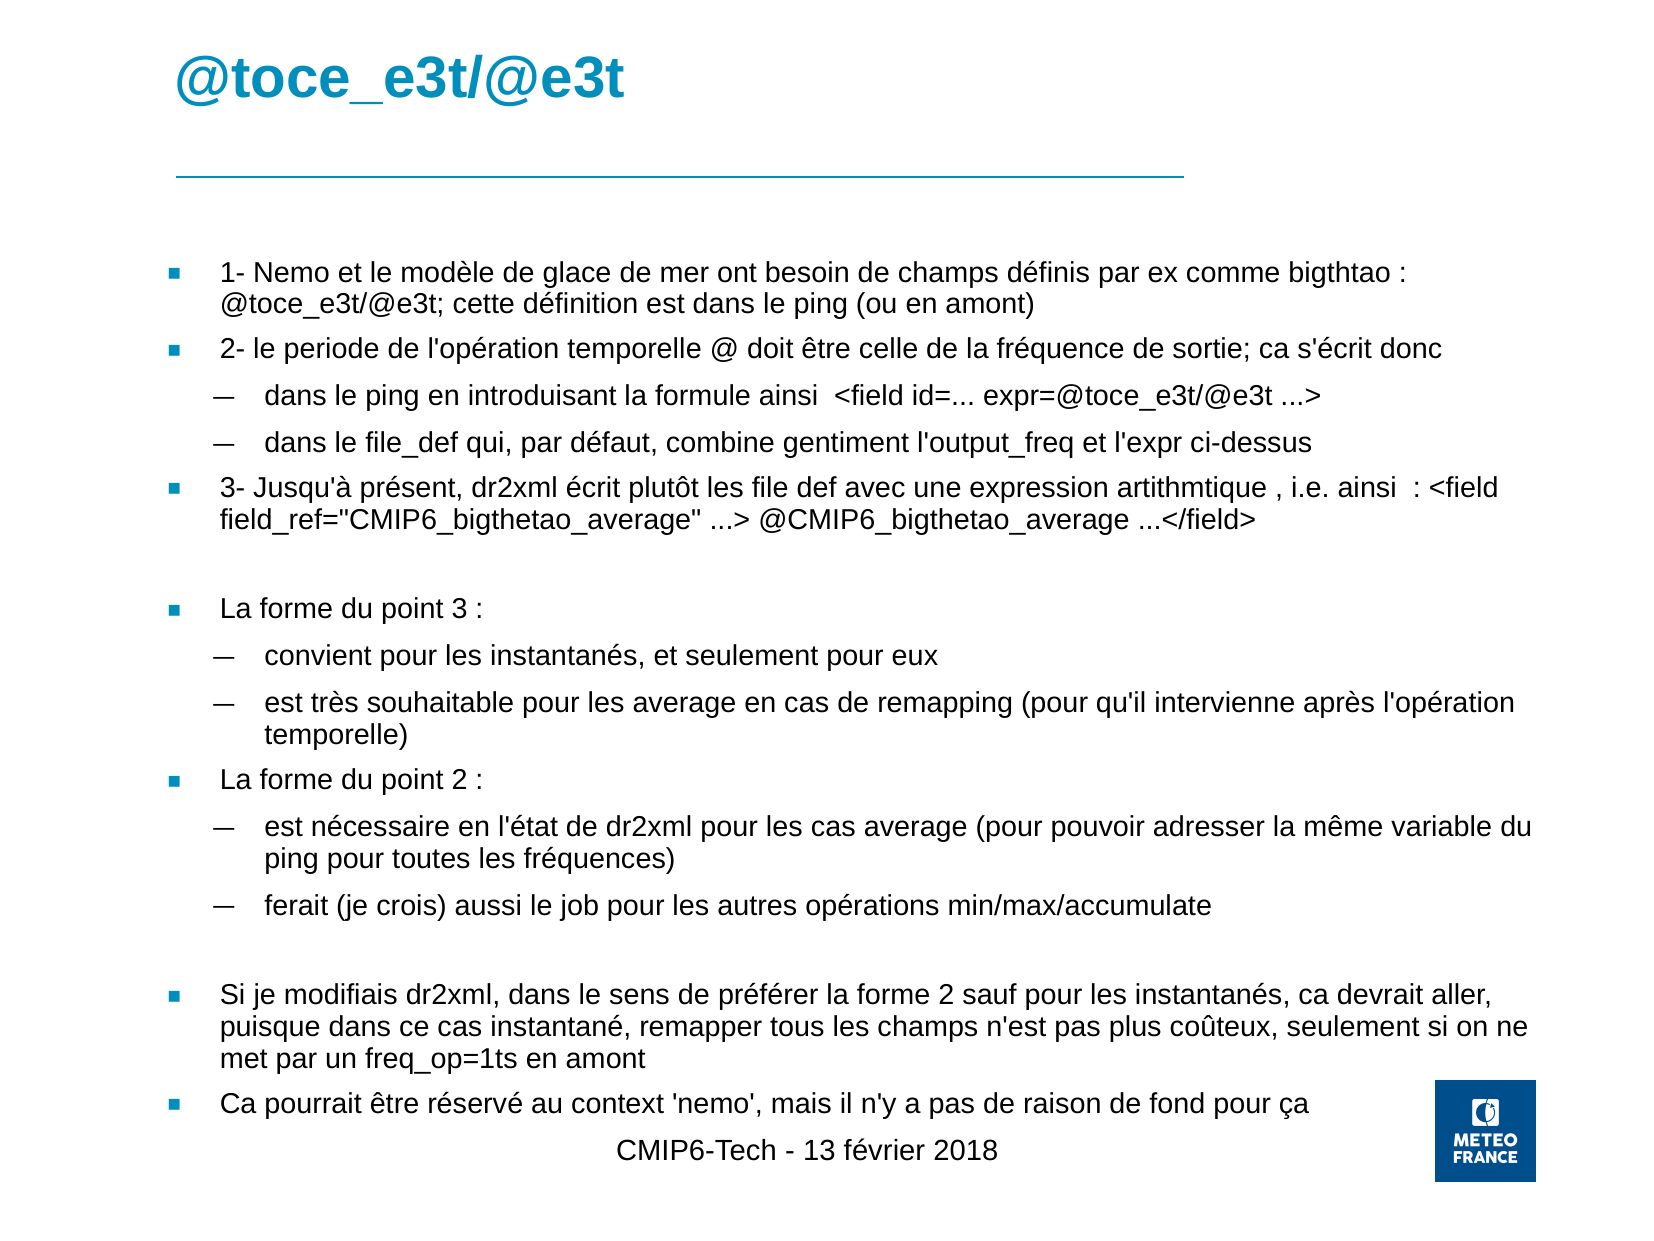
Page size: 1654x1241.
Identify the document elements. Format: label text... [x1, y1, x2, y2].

list 1- Nemo et le modèle de glace de mer ont besoin de champs définis par ex comme bigthtao : @toce_e3t/@e3t; cette définition est dans le ping (ou en amont) 2- le periode de l'opération temporelle @ doit être celle de la fréquence de sortie; ca s'écrit donc dans le ping en introduisant la formule ainsi <field id=... expr=@toce_e3t/@e3t ...> dans le file_def qui, par défaut, combine gentiment l'output_freq et l'expr ci-dessus 3- Jusqu'à présent, dr2xml écrit plutôt les file def avec une expression artithmtique , i.e. ainsi : <field field_ref="CMIP6_bigthetao_average" ...> @CMIP6_bigthetao_average ...</field> La forme du point 3 : convient pour les instantanés, et seulement pour eux est très souhaitable pour les average en cas de remapping (pour qu'il intervienne après l'opération temporelle) La forme du point 2 : est nécessaire en l'état de dr2xml pour les cas average (pour pouvoir adresser la même variable du ping pour toutes les fréquences) ferait (je crois) aussi le job pour les autres opérations min/max/accumulate Si je modifiais dr2xml, dans le sens de préférer la forme 2 sauf pour les instantanés, ca devrait aller, puisque dans ce cas instantané, remapper tous les champs n'est pas plus coûteux, seulement si on ne met par un freq_op=1ts en amont Ca pourrait être réservé au context 'nemo', mais il n'y a pas de raison de fond pour ça [156, 256, 1571, 1134]
title @toce_e3t/@e3t [174, 0, 1654, 156]
picture [1435, 1134, 1536, 1182]
